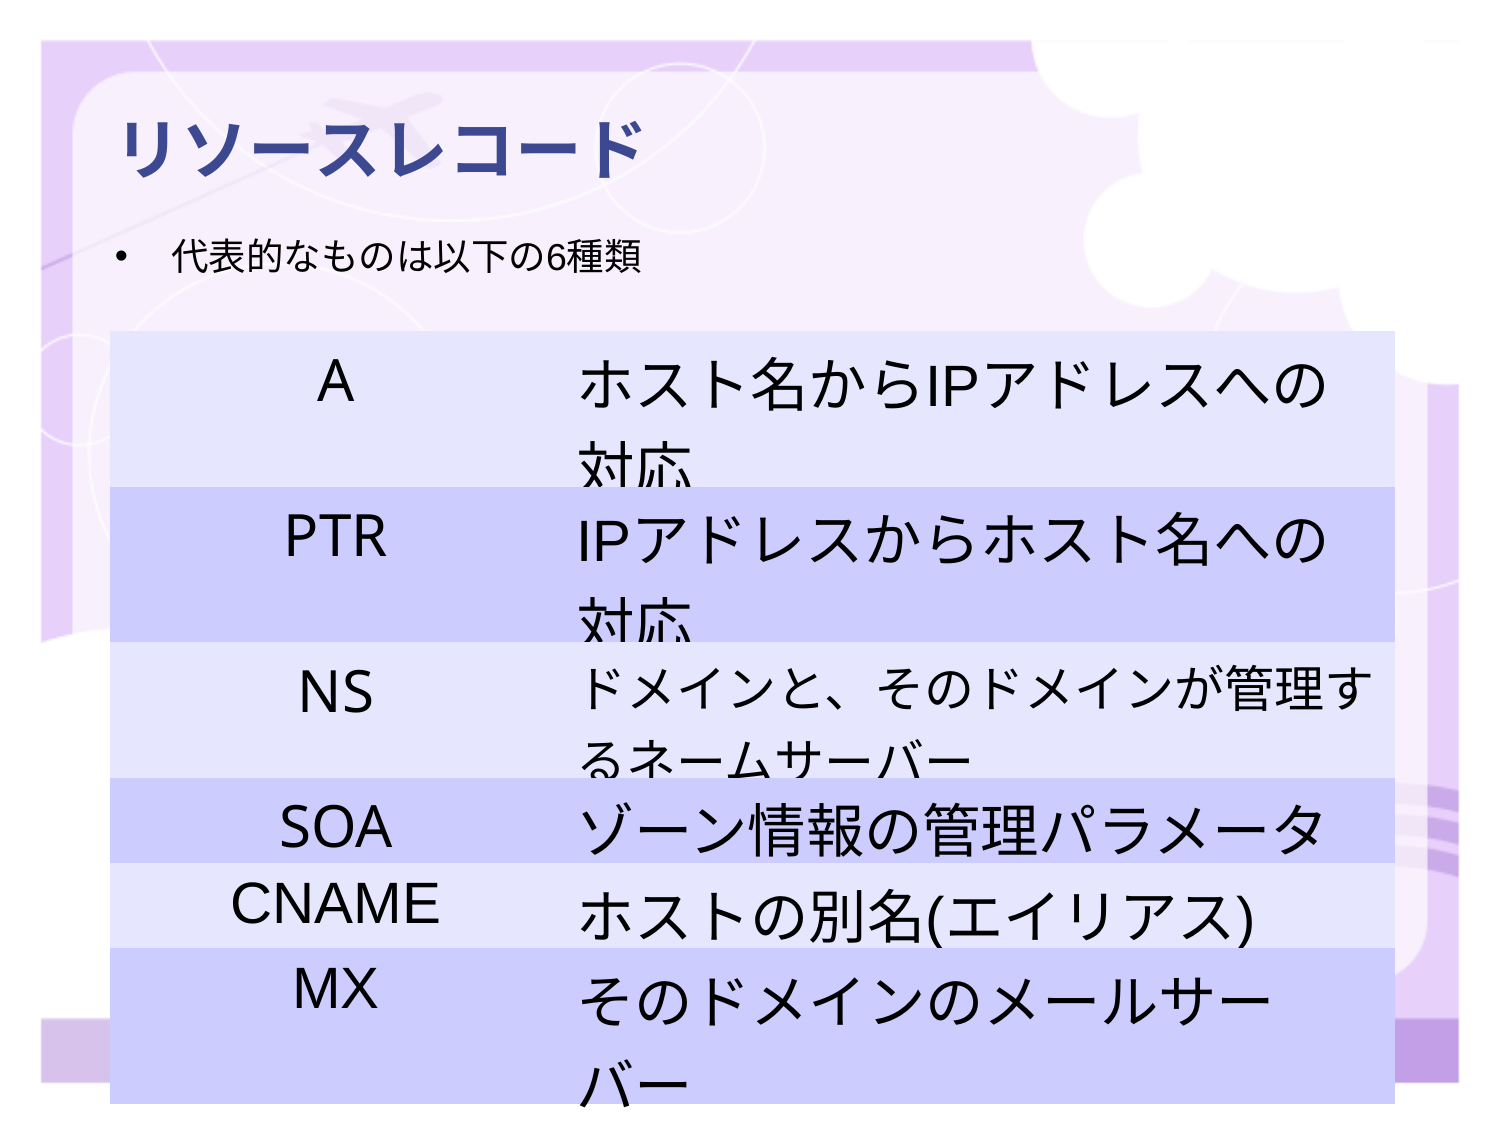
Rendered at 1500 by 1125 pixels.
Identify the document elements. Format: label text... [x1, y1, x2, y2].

table_cell PTR [110, 487, 561, 642]
table_cell ホストの別名(エイリアス) [561, 863, 1395, 948]
table_cell CNAME [110, 863, 561, 948]
table_cell NS [110, 642, 561, 778]
list 代表的なものは以下の6種類 [99, 224, 1401, 951]
title リソースレコード [99, 99, 1388, 201]
table_header A [110, 331, 561, 487]
table_cell そのドメインのメールサーバー [561, 948, 1395, 1104]
table_cell ドメインと、そのドメインが管理するネームサーバー [561, 642, 1395, 778]
table_cell ゾーン情報の管理パラメータ [561, 778, 1395, 863]
table_cell SOA [110, 778, 561, 863]
table_header ホスト名からIPアドレスへの対応 [561, 331, 1395, 487]
table_cell IPアドレスからホスト名への対応 [561, 487, 1395, 642]
picture [0, 0, 1500, 1125]
table_cell MX [110, 948, 561, 1104]
